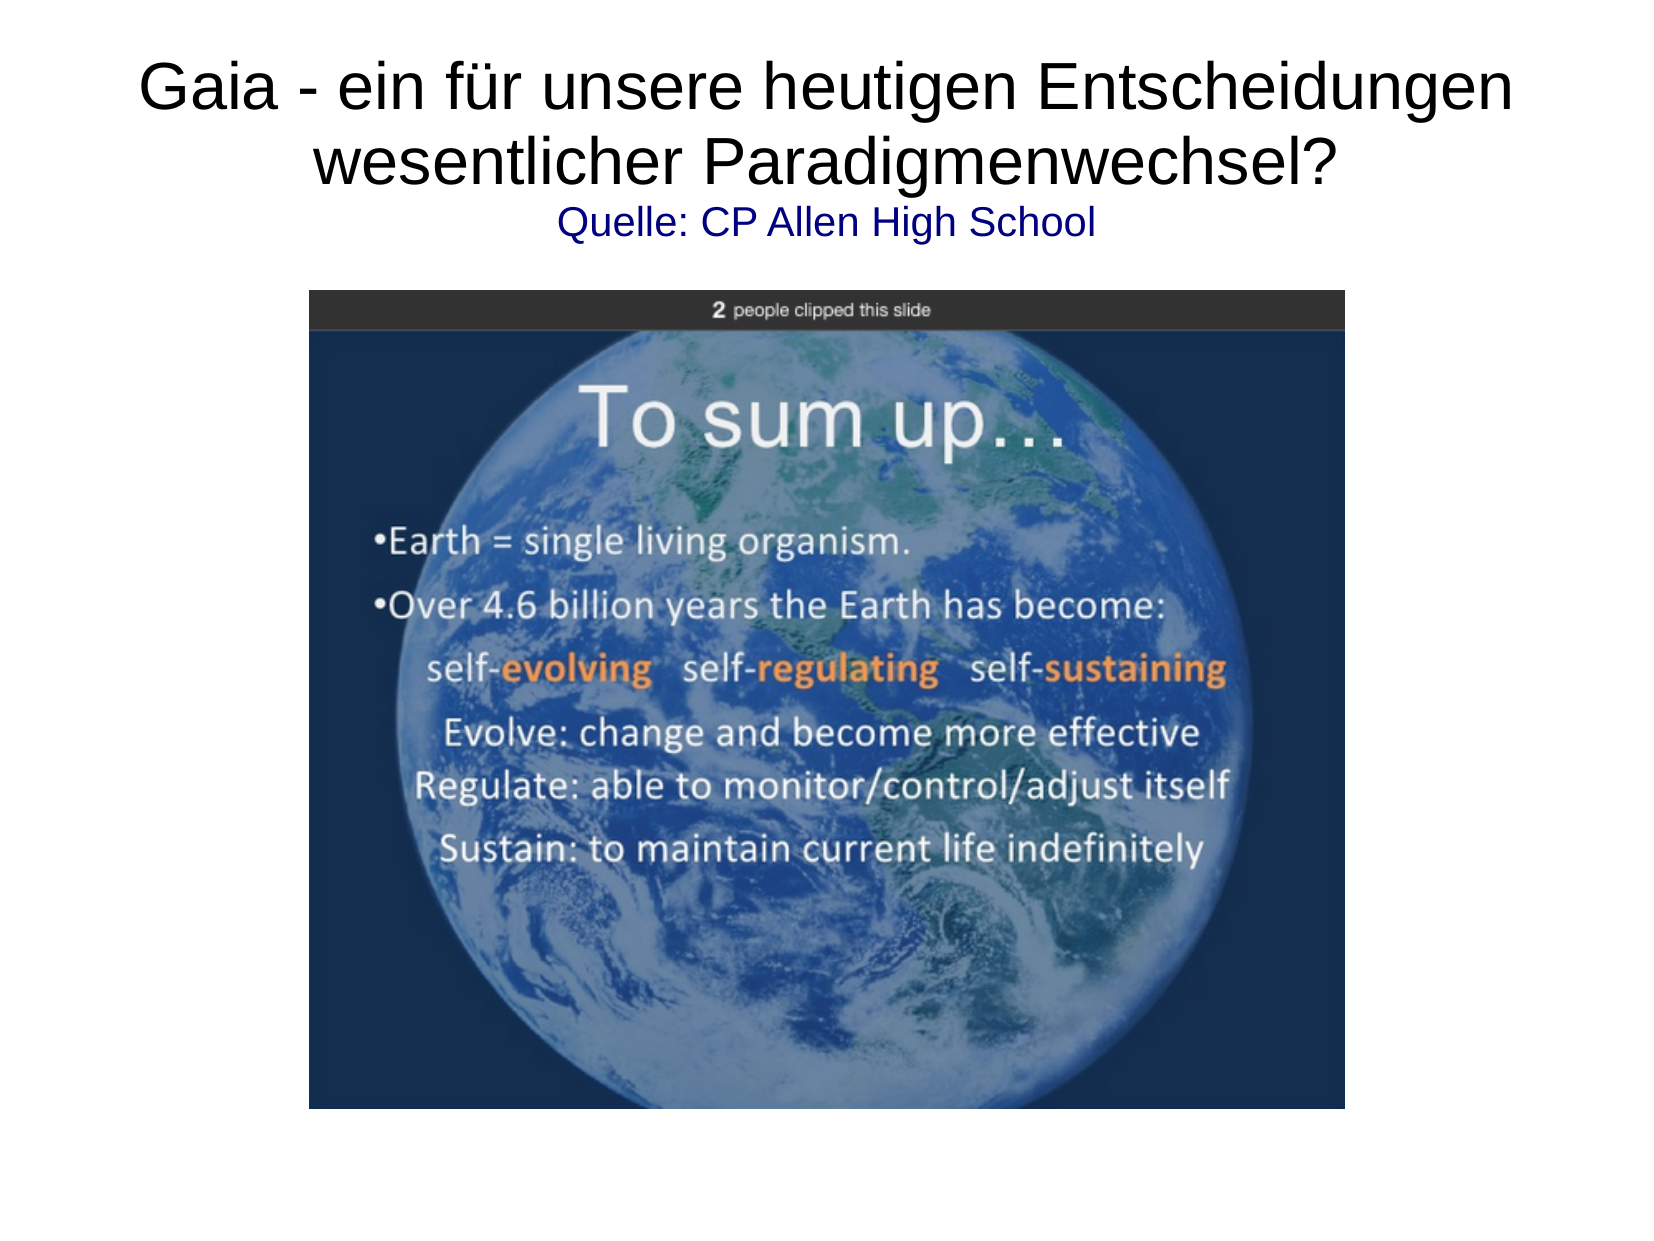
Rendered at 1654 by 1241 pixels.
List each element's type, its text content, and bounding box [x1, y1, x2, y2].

picture [309, 290, 1345, 1109]
title Gaia - ein für unsere heutigen Entscheidungen wesentlicher Paradigmenwechsel? Quelle: CP Allen High School [82, 49, 1571, 257]
